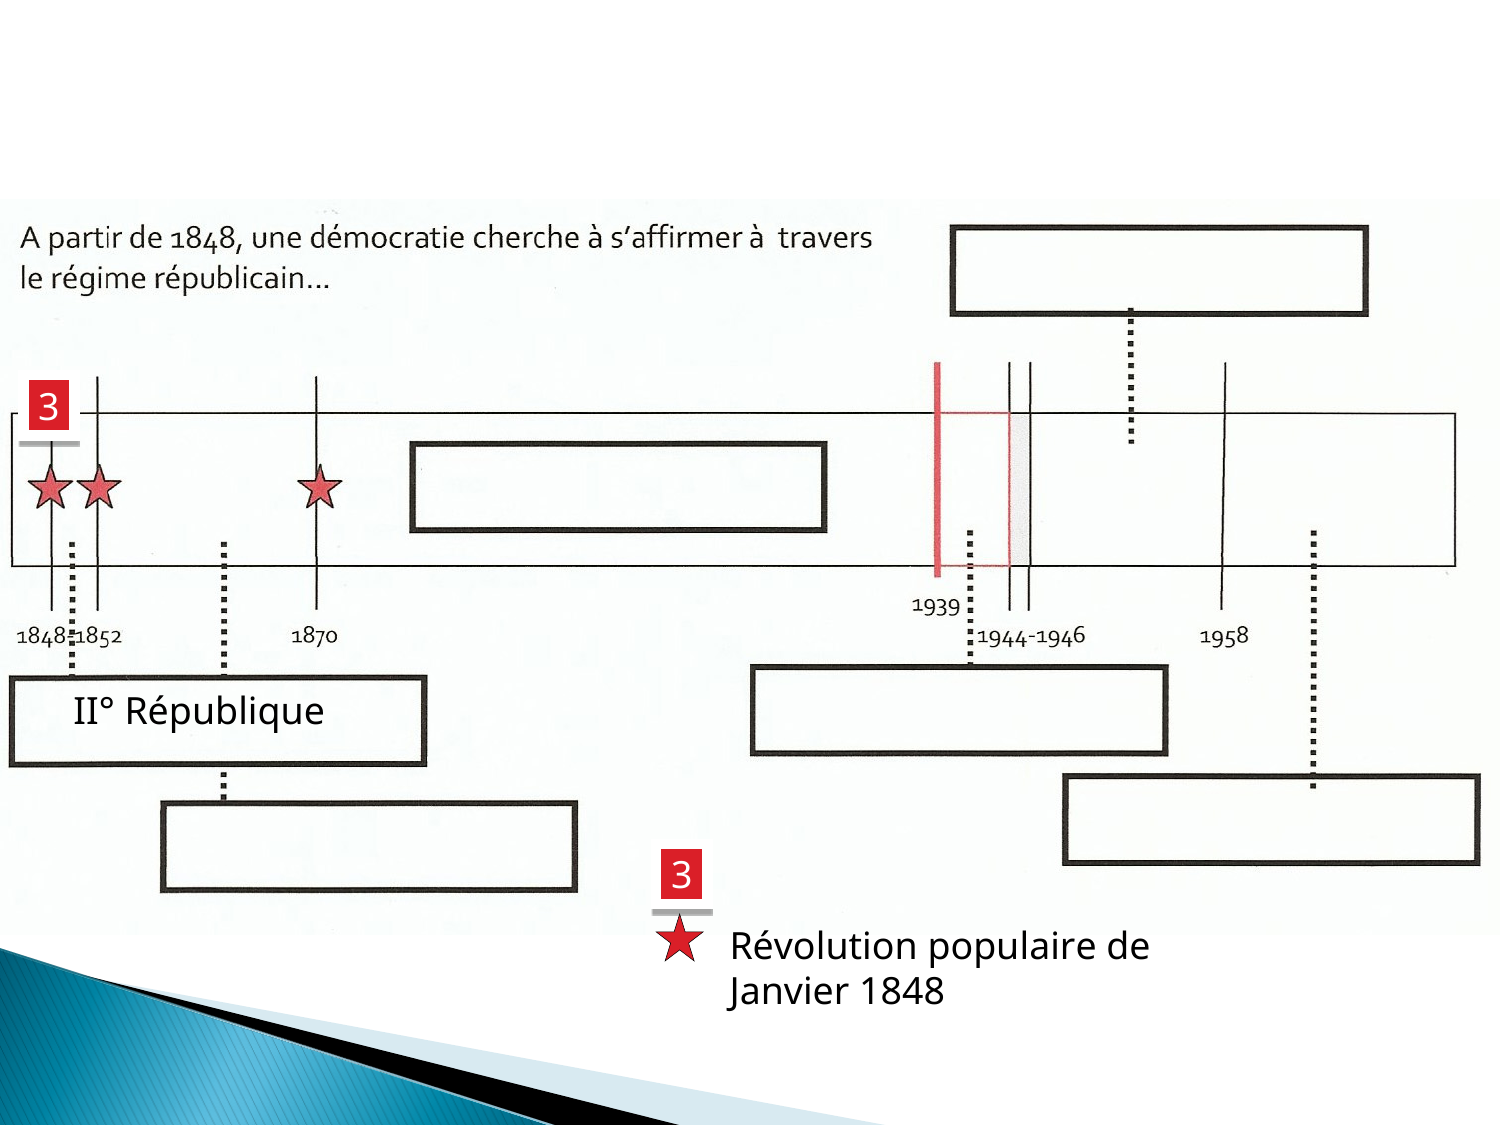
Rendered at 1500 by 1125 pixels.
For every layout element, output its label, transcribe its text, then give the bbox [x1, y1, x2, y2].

text_box 3 [23, 374, 75, 436]
text_box 3 [656, 843, 708, 905]
text_box II° République [58, 679, 341, 741]
picture [0, 199, 1500, 935]
text_box [656, 914, 704, 961]
picture [0, 946, 559, 1125]
text_box Révolution populaire de Janvier 1848 [714, 913, 1176, 1020]
